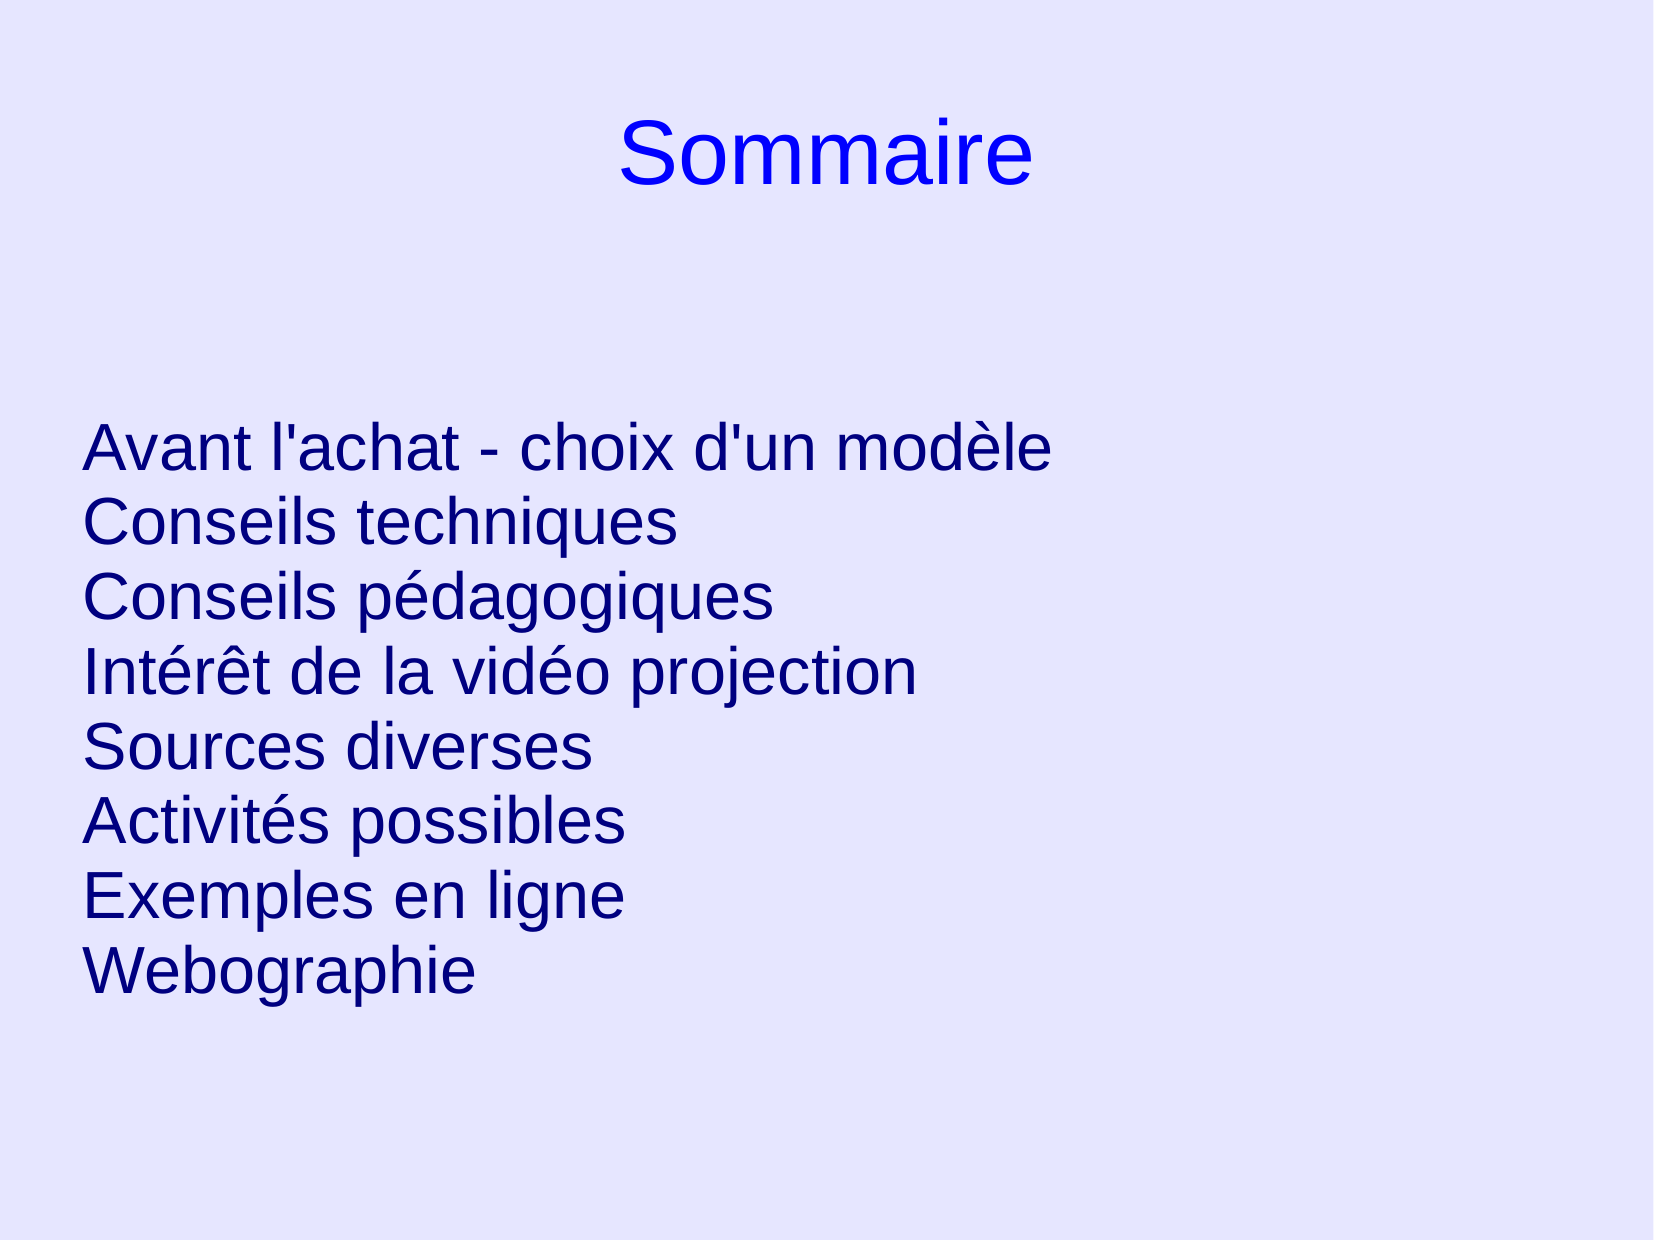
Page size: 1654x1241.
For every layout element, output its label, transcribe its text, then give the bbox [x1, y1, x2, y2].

subtitle Avant l'achat - choix d'un modèle Conseils techniques Conseils pédagogiques Intérêt de la vidéo projection Sources diverses Activités possibles Exemples en ligne Webographie [82, 236, 1571, 1182]
title Sommaire [82, 49, 1571, 236]
